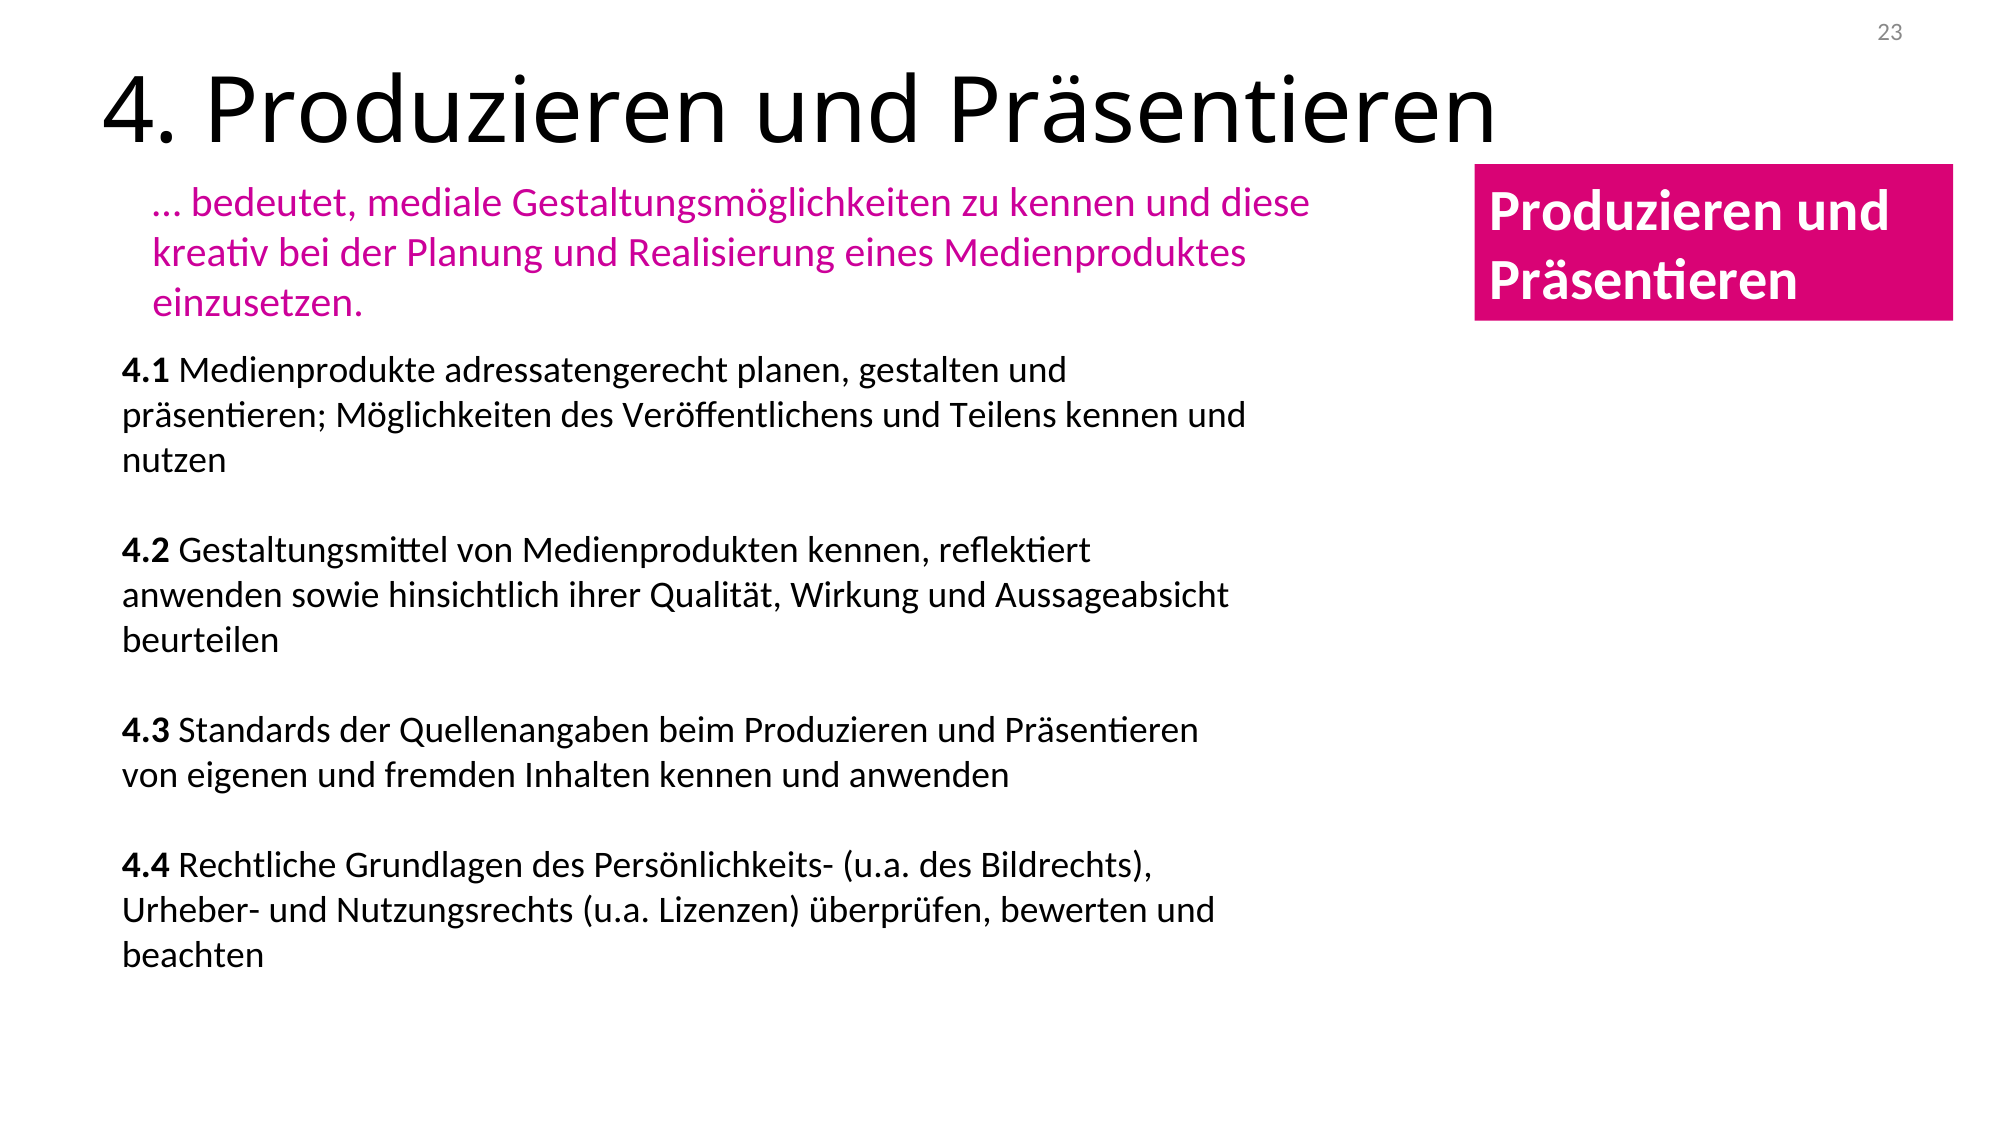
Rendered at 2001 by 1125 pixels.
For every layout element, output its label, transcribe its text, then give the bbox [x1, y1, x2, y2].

text_box Produzieren und Präsentieren [1474, 164, 1954, 321]
text_box 4. Produzieren und Präsentieren [87, 3, 1813, 222]
text_box 23 [1862, 0, 2000, 61]
text_box 4.1 Medienprodukte adressatengerecht planen, gestalten und präsentieren; Möglichkeiten des Veröffentlichens und Teilens kennen und nutzen 4.2 Gestaltungsmittel von Medienprodukten kennen, reflektiert anwenden sowie hinsichtlich ihrer Qualität, Wirkung und Aussageabsicht beurteilen 4.3 Standards der Quellenangaben beim Produzieren und Präsentieren von eigenen und fremden Inhalten kennen und anwenden 4.4 Rechtliche Grundlagen des Persönlichkeits- (u.a. des Bildrechts), Urheber- und Nutzungsrechts (u.a. Lizenzen) überprüfen, bewerten und beachten [106, 337, 1272, 989]
text_box … bedeutet, mediale Gestaltungsmöglichkeiten zu kennen und diese kreativ bei der Planung und Realisierung eines Medienproduktes einzusetzen. [137, 222, 1374, 335]
